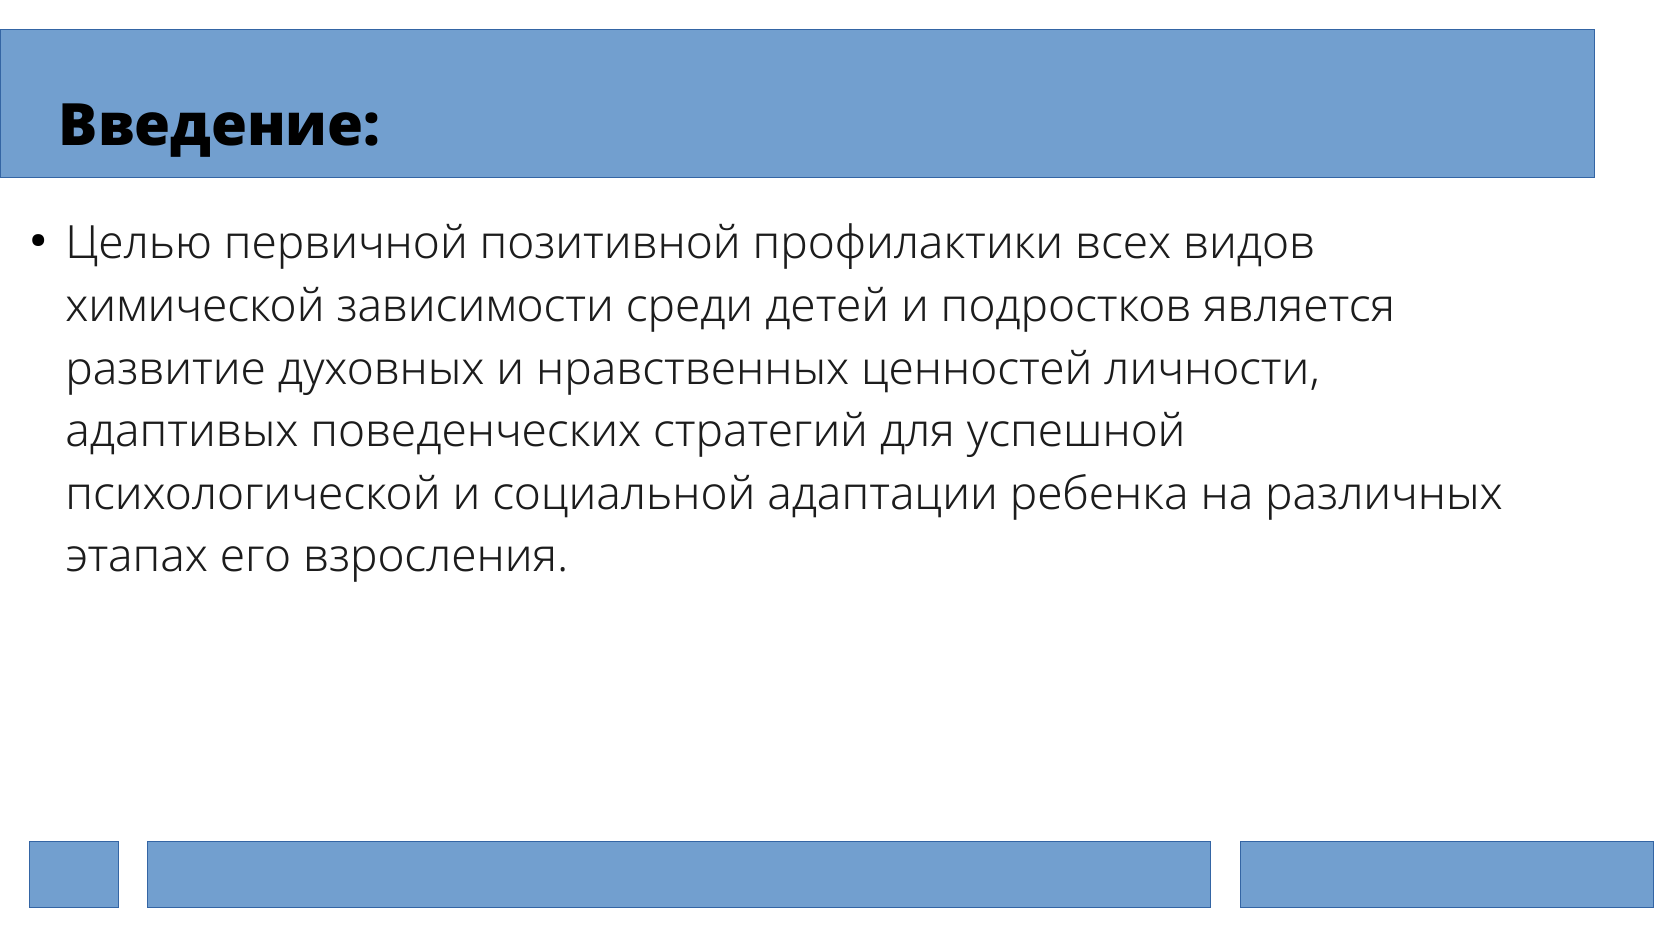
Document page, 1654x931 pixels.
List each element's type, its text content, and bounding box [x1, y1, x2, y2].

title Введение: [59, 44, 1595, 163]
subtitle Целью первичной позитивной профилактики всех видов химической зависимости среди детей и подростков является развитие духовных и нравственных ценностей личности, адаптивых поведенческих стратегий для успешной психологической и социальной адаптации ребенка на различных этапах его взросления. [30, 210, 1536, 750]
